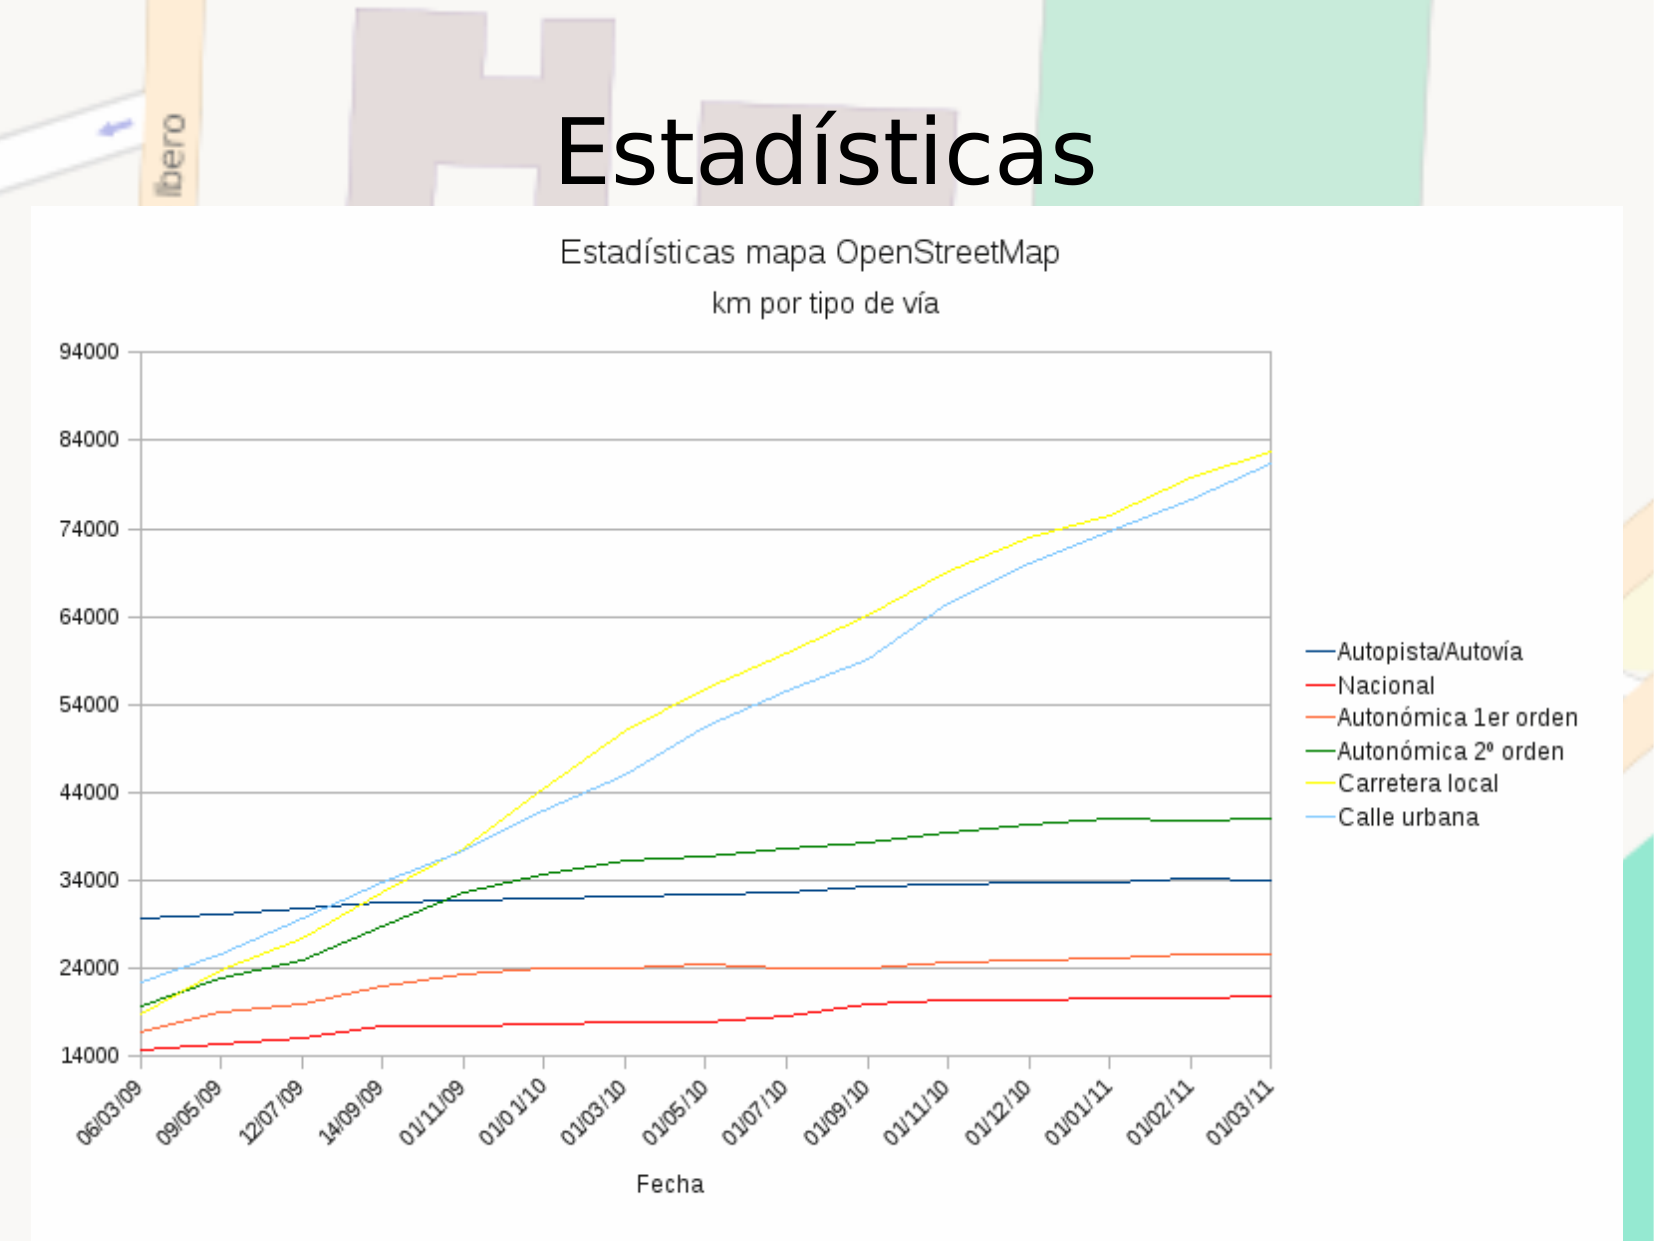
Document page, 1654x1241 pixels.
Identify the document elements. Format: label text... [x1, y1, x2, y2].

title Estadísticas [82, 49, 1571, 206]
picture [31, 206, 1623, 1241]
